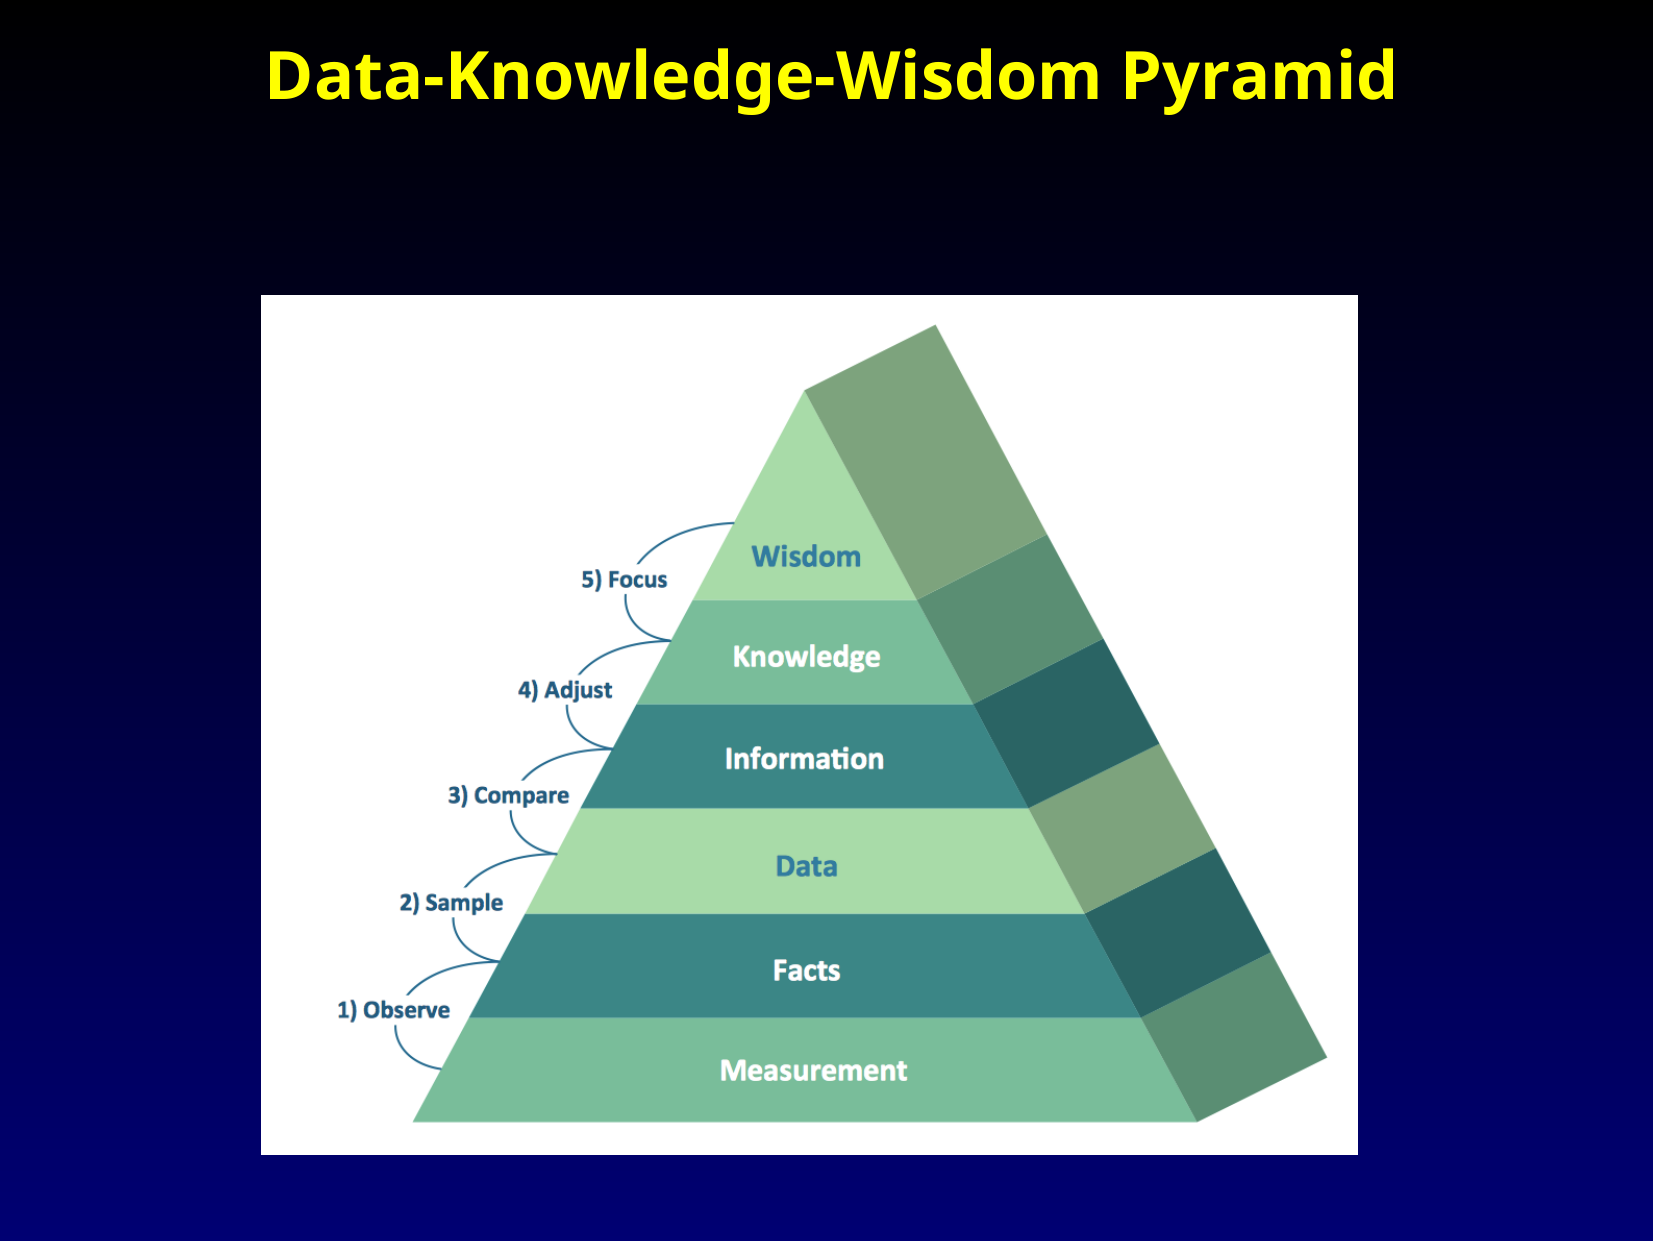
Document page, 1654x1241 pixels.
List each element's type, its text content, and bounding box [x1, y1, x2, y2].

picture [261, 295, 1358, 1155]
title Data-Knowledge-Wisdom Pyramid [88, 29, 1577, 119]
